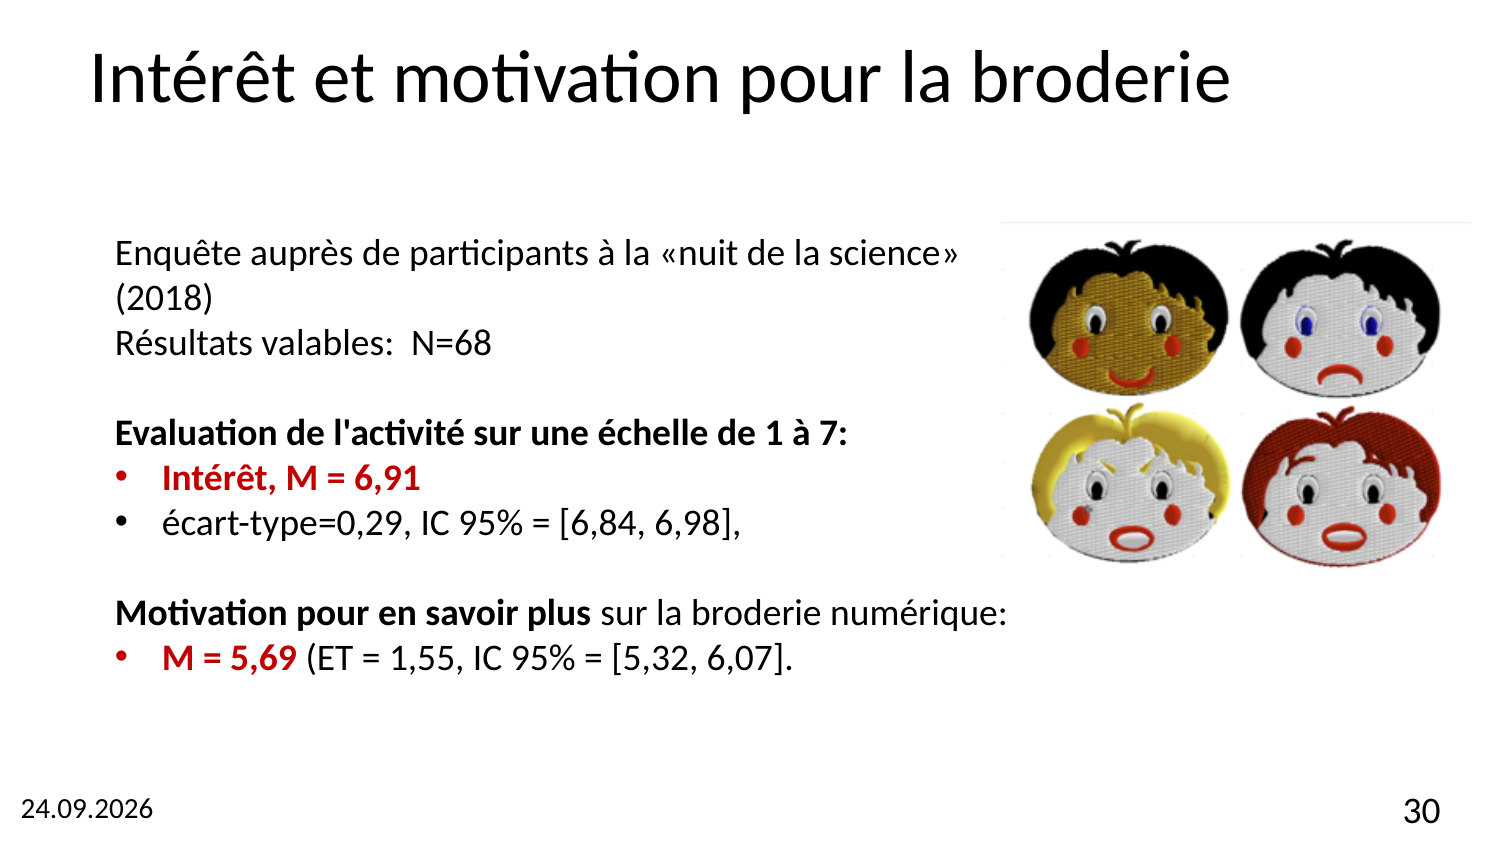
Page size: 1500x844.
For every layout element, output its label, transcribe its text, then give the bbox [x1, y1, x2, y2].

slide_number <numéro> [1387, 778, 1471, 824]
text_box Enquête auprès de participants à la «nuit de la science» (2018) Résultats valables: N=68 Evaluation de l'activité sur une échelle de 1 à 7: Intérêt, M = 6,91 écart-type=0,29, IC 95% = [6,84, 6,98], Motivation pour en savoir plus sur la broderie numérique: M = 5,69 (ET = 1,55, IC 95% = [5,32, 6,07]. [100, 220, 1045, 731]
title Intérêt et motivation pour la broderie [75, 20, 1425, 113]
picture [1001, 222, 1471, 576]
slide_number 09.06.2022 [5, 782, 356, 827]
